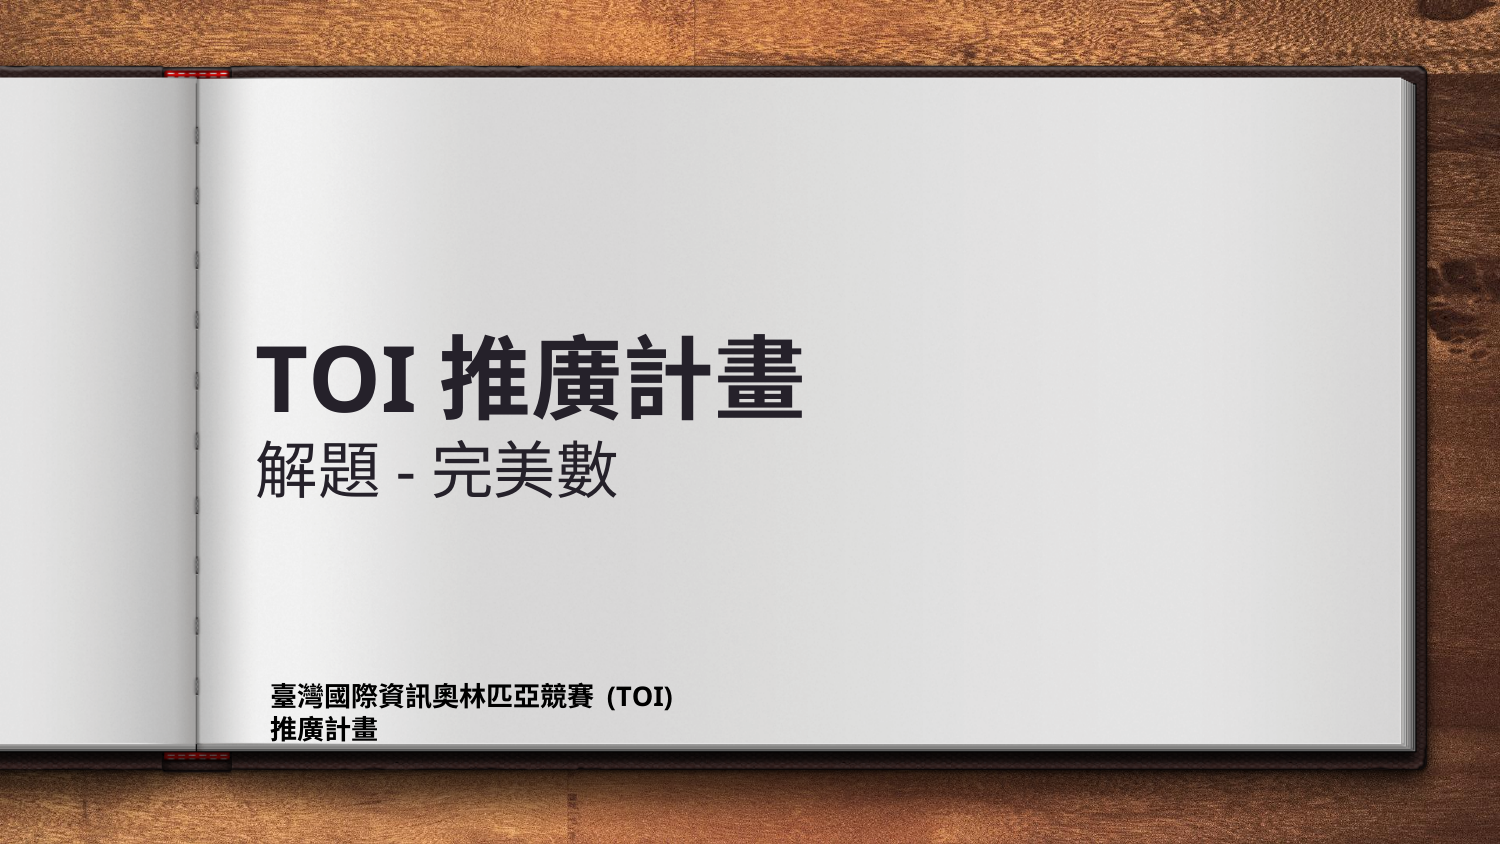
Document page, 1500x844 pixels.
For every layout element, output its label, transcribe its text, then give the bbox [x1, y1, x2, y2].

text_box TOI推廣計畫 解題-完美數 [240, 262, 894, 565]
